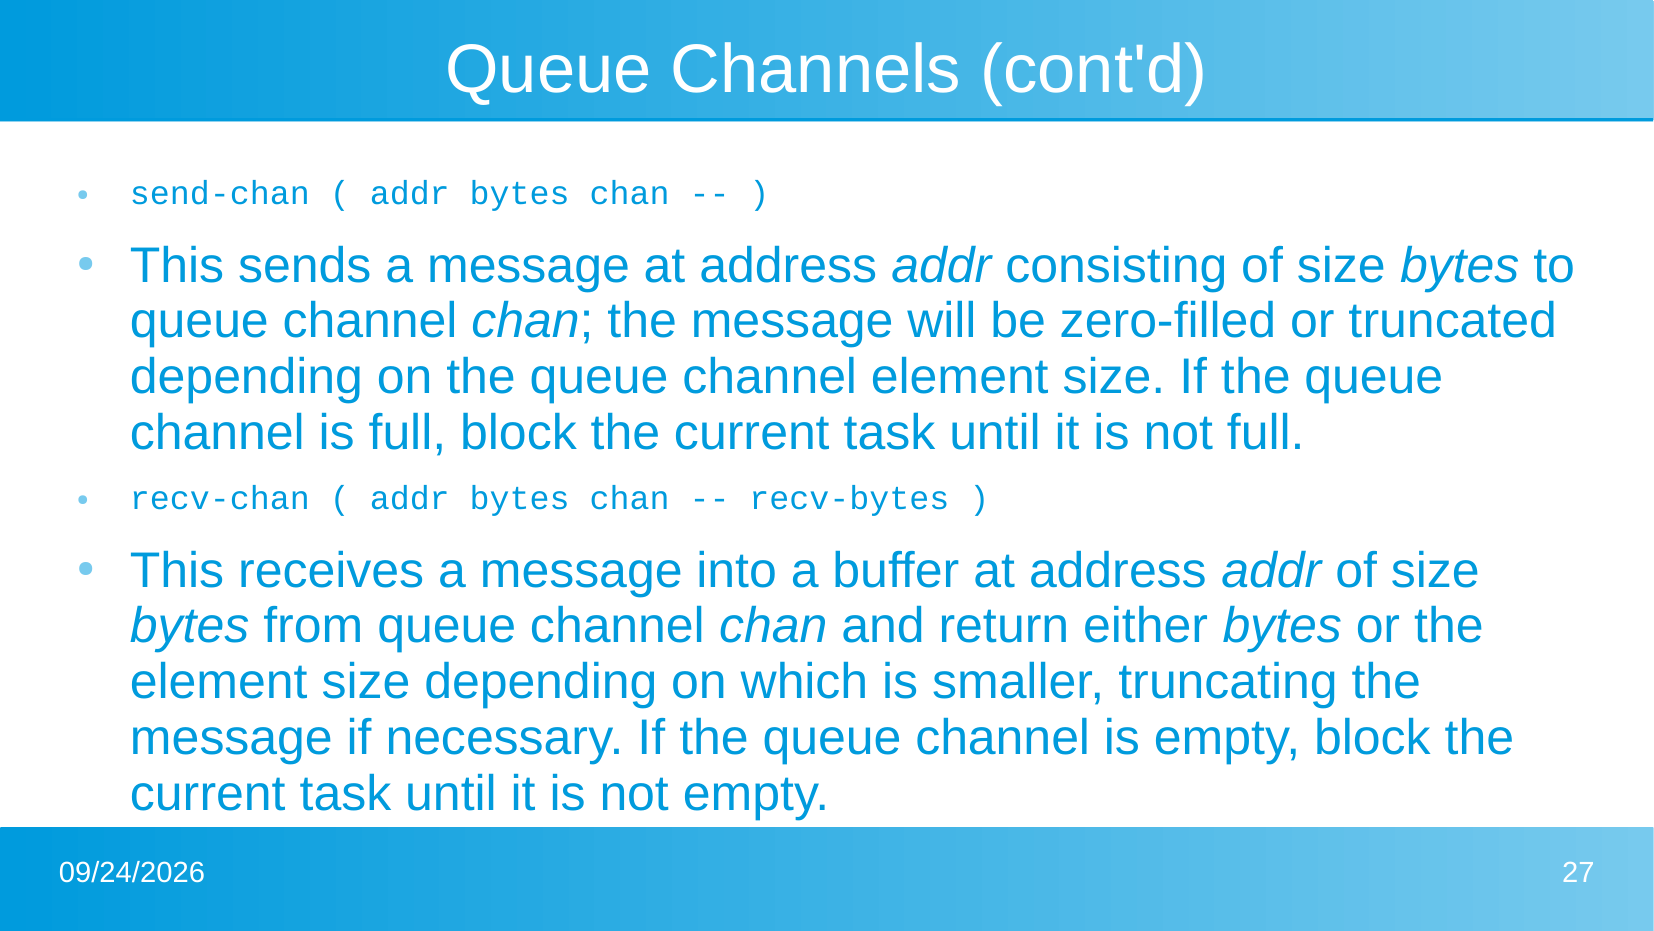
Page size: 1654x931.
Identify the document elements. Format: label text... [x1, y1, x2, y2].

list send-chan ( addr bytes chan -- ) This sends a message at address addr consisting of size bytes to queue channel chan; the message will be zero-filled or truncated depending on the queue channel element size. If the queue channel is full, block the current task until it is not full. recv-chan ( addr bytes chan -- recv-bytes ) This receives a message into a buffer at address addr of size bytes from queue channel chan and return either bytes or the element size depending on which is smaller, truncating the message if necessary. If the queue channel is empty, block the current task until it is not empty. [59, 177, 1595, 768]
title Queue Channels (cont'd) [59, 29, 1595, 108]
